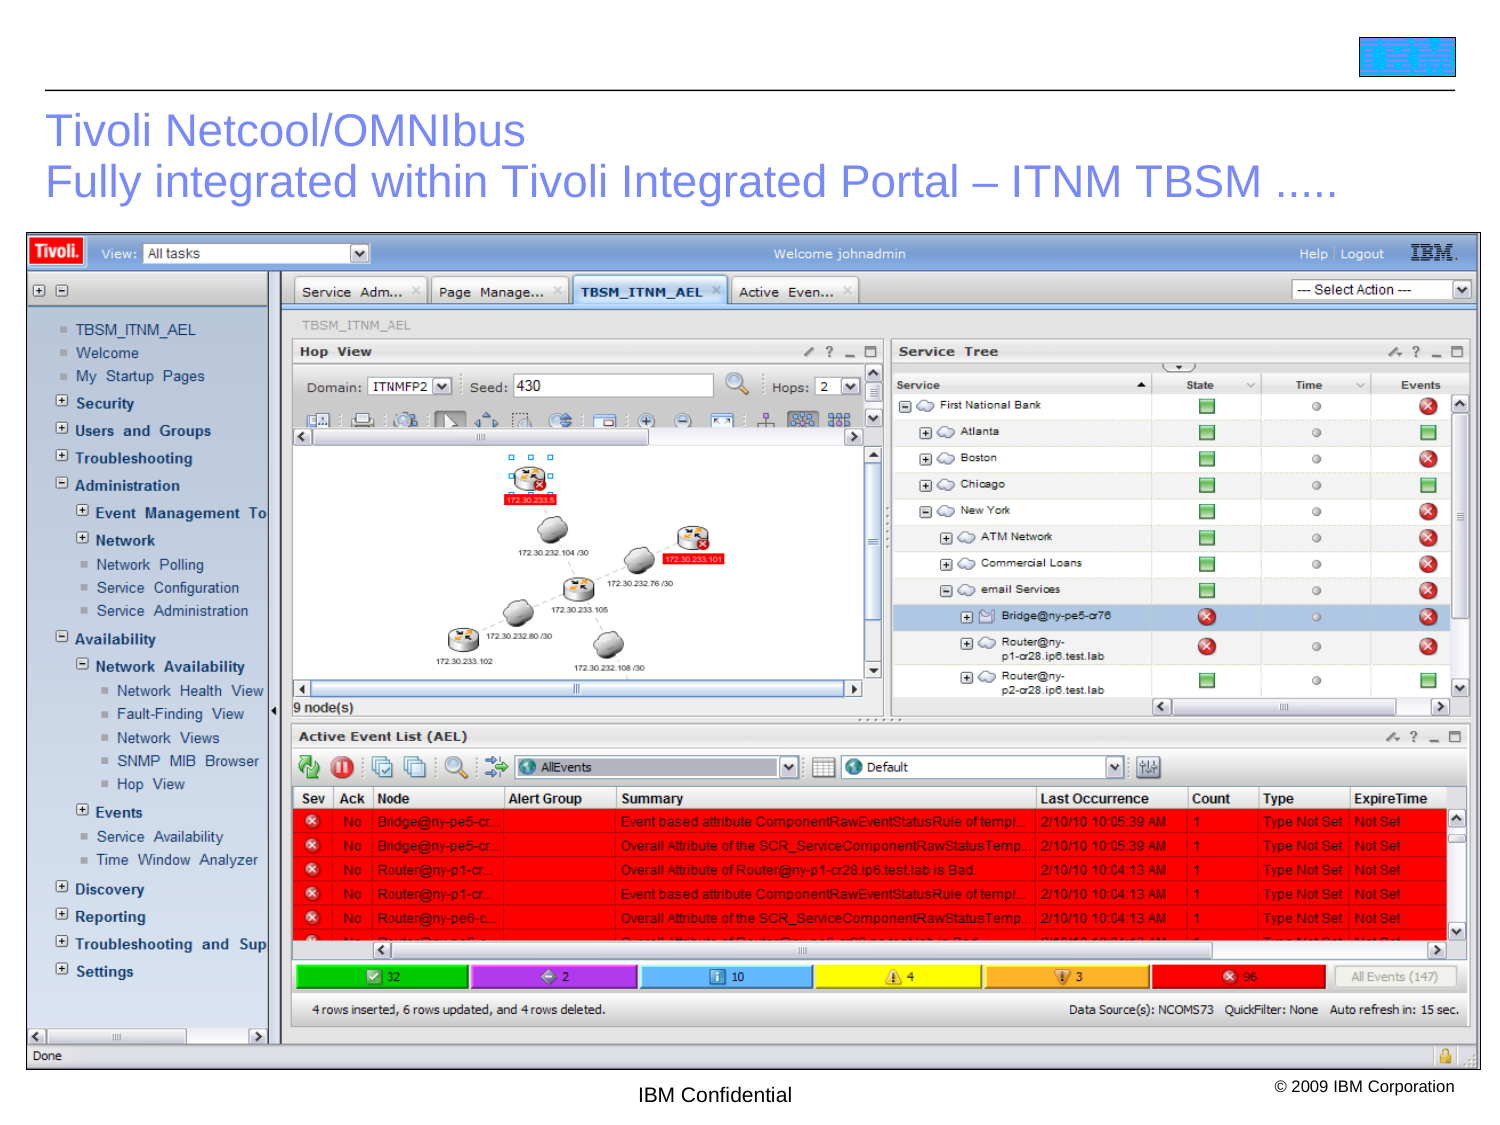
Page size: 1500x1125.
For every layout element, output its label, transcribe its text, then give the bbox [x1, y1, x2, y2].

picture [26, 232, 1481, 1070]
title Tivoli Netcool/OMNIbus Fully integrated within Tivoli Integrated Portal – ITNM TBSM ..... [30, 97, 1456, 218]
